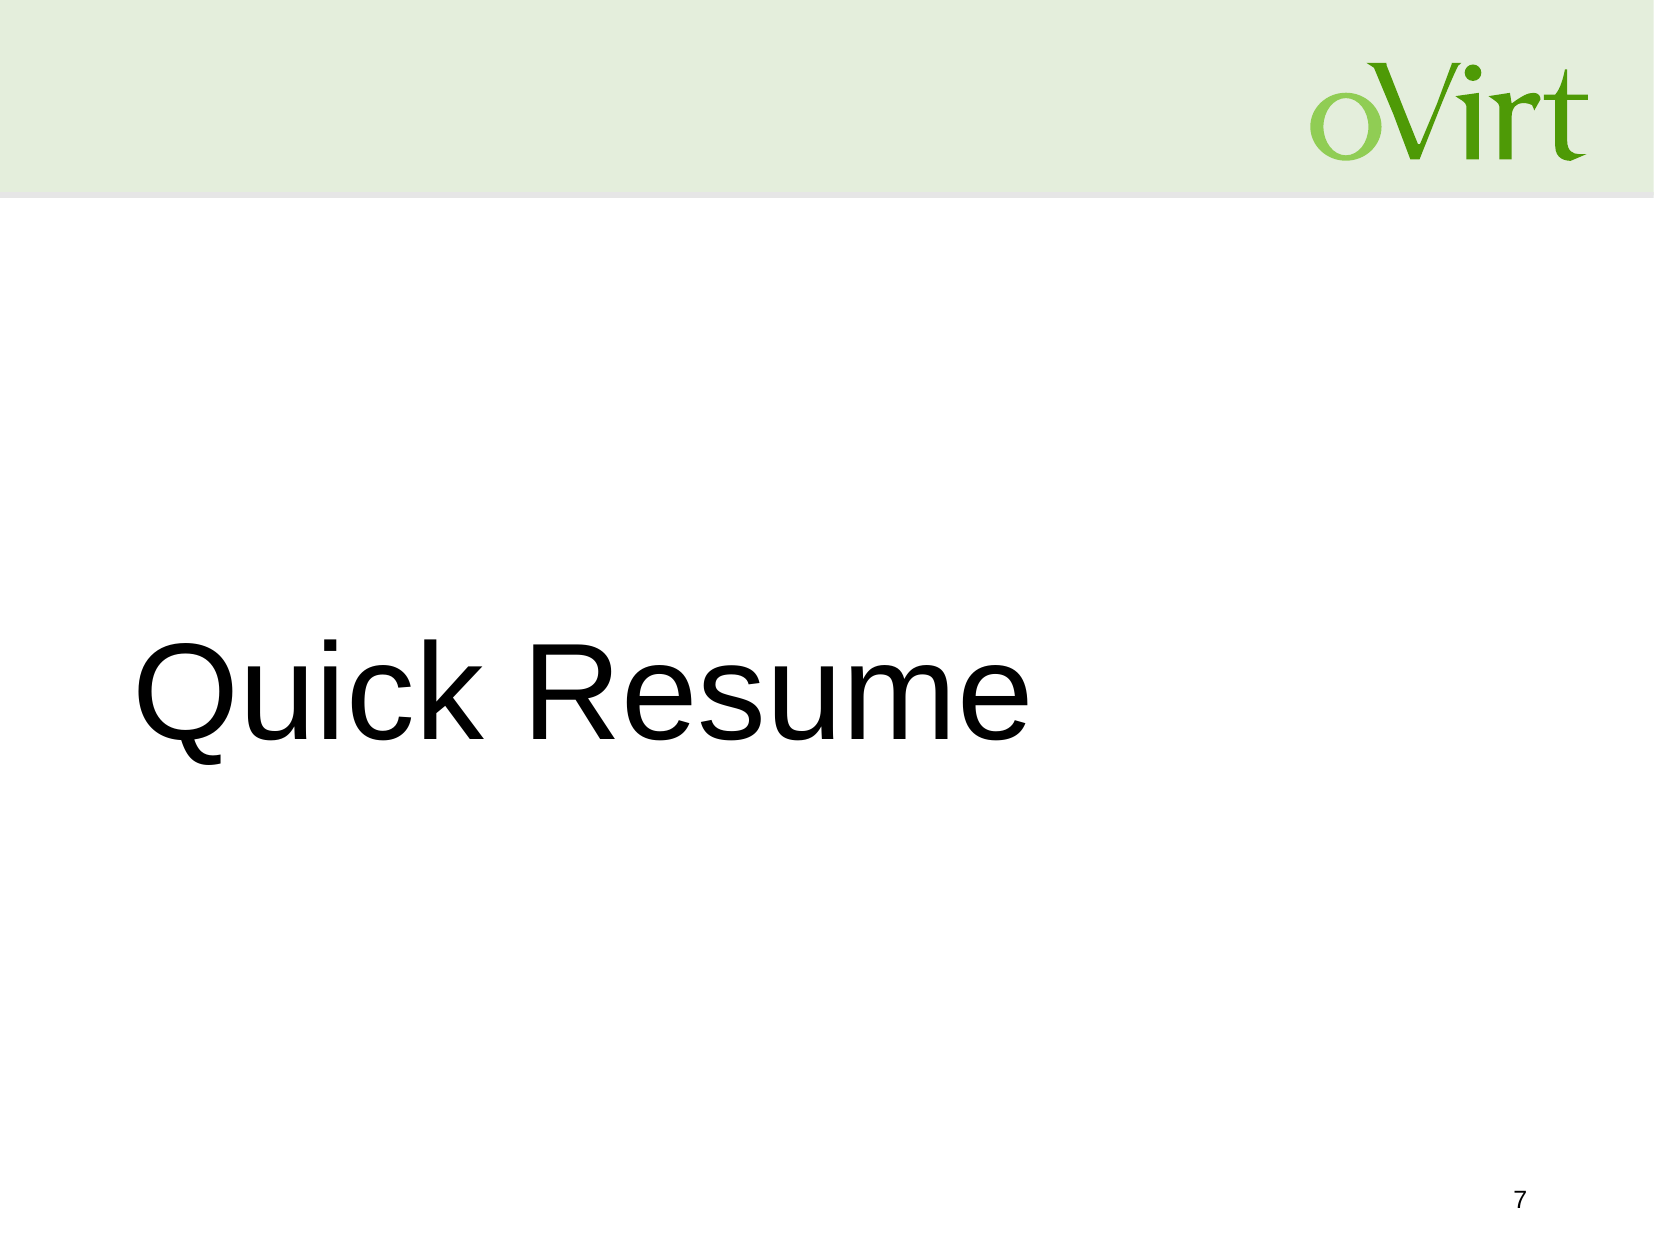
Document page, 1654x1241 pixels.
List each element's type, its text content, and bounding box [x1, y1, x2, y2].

list Quick Resume [68, 615, 1201, 976]
